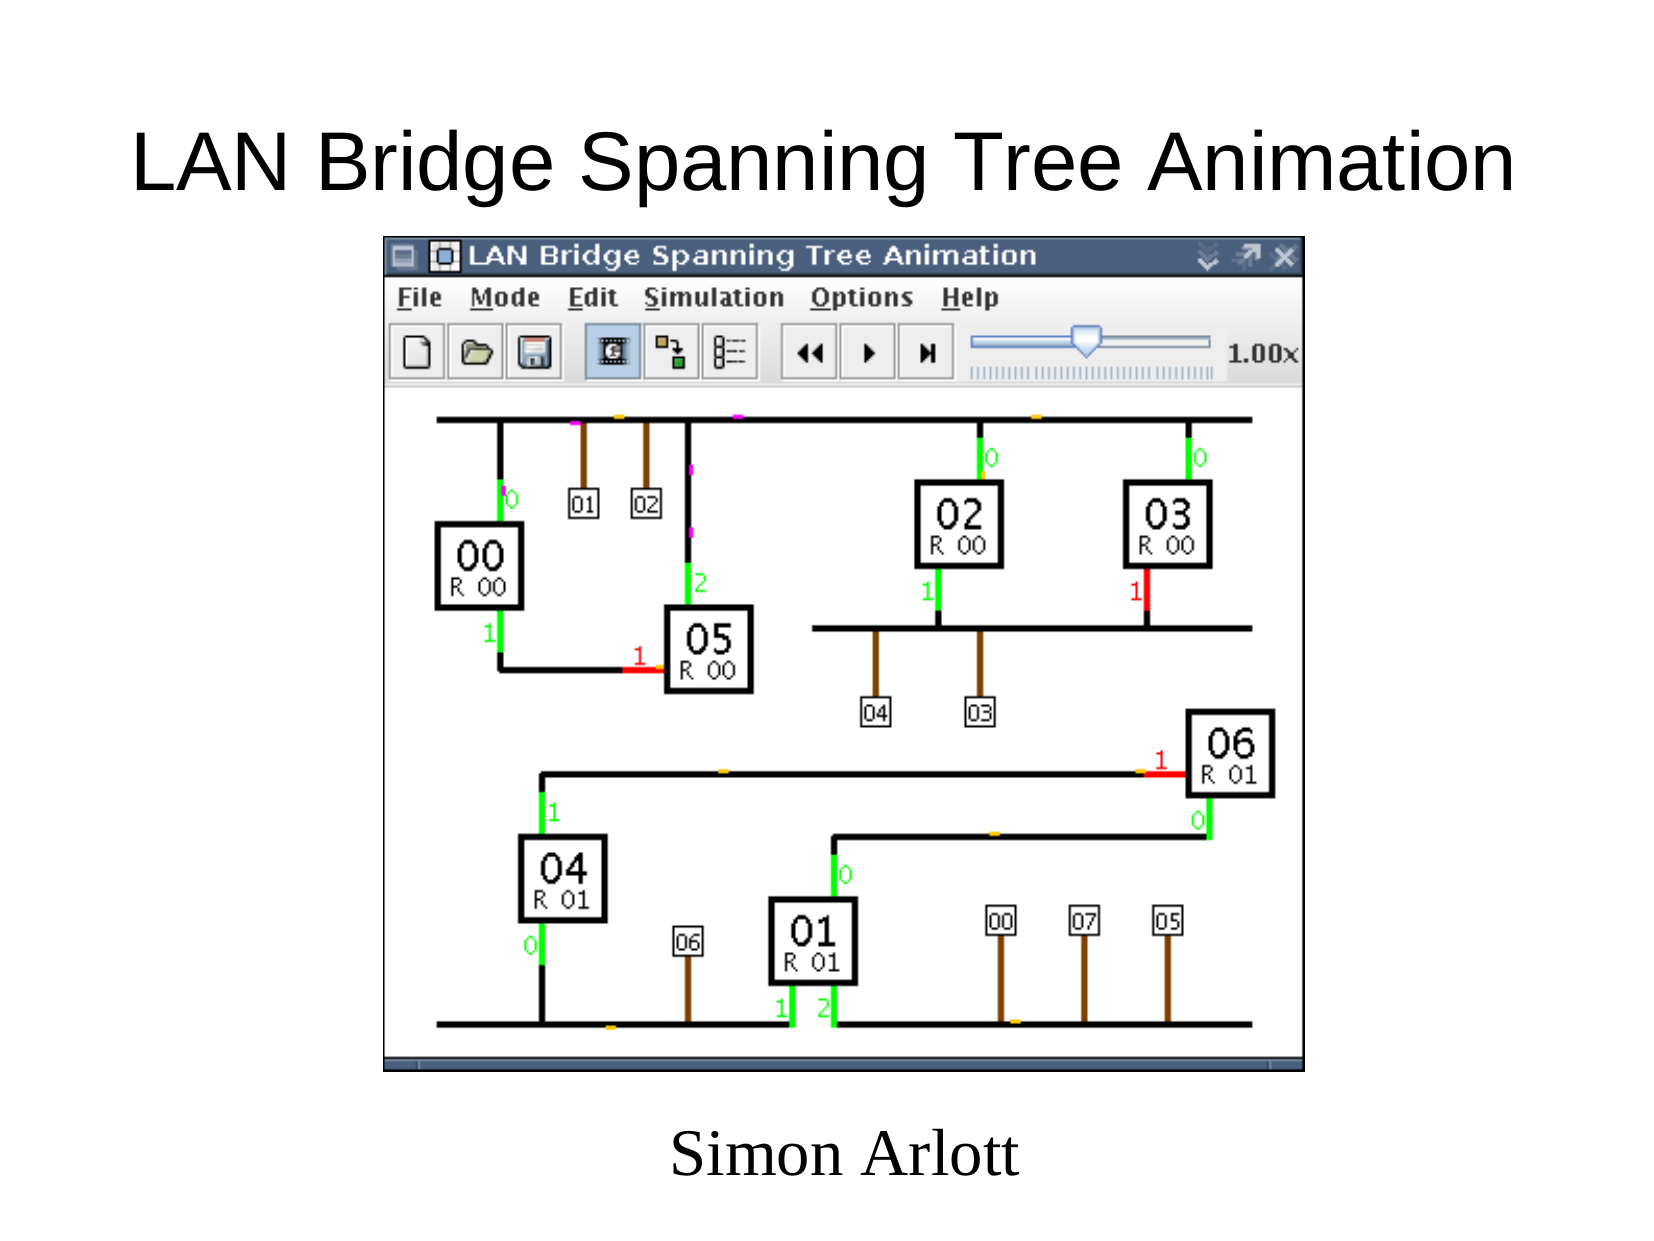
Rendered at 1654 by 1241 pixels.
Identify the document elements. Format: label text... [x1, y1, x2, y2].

subtitle Simon Arlott [121, 1092, 1534, 1214]
picture [383, 236, 1305, 1072]
title LAN Bridge Spanning Tree Animation [118, 58, 1531, 266]
